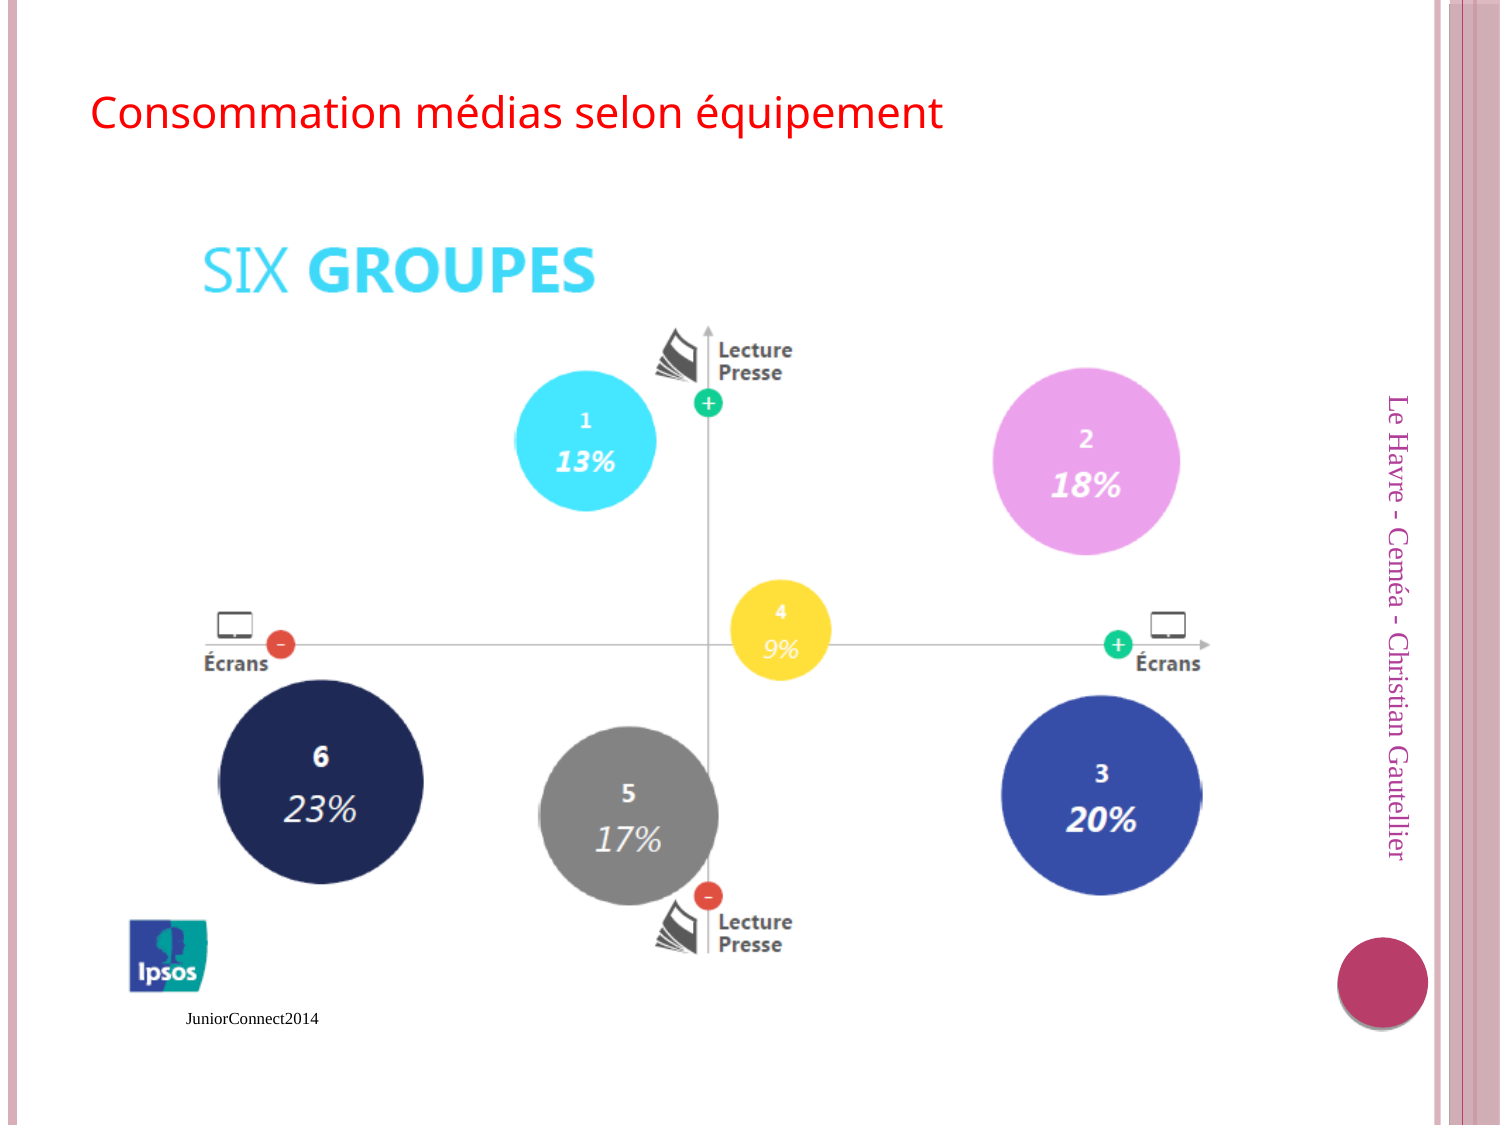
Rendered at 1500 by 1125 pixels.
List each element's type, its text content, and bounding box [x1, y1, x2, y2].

picture [112, 208, 1241, 1003]
text_box JuniorConnect2014 [171, 987, 621, 1038]
title Consommation médias selon équipement [75, 0, 1300, 150]
footer Le Havre - Ceméa - Christian Gautellier [1379, 380, 1440, 906]
